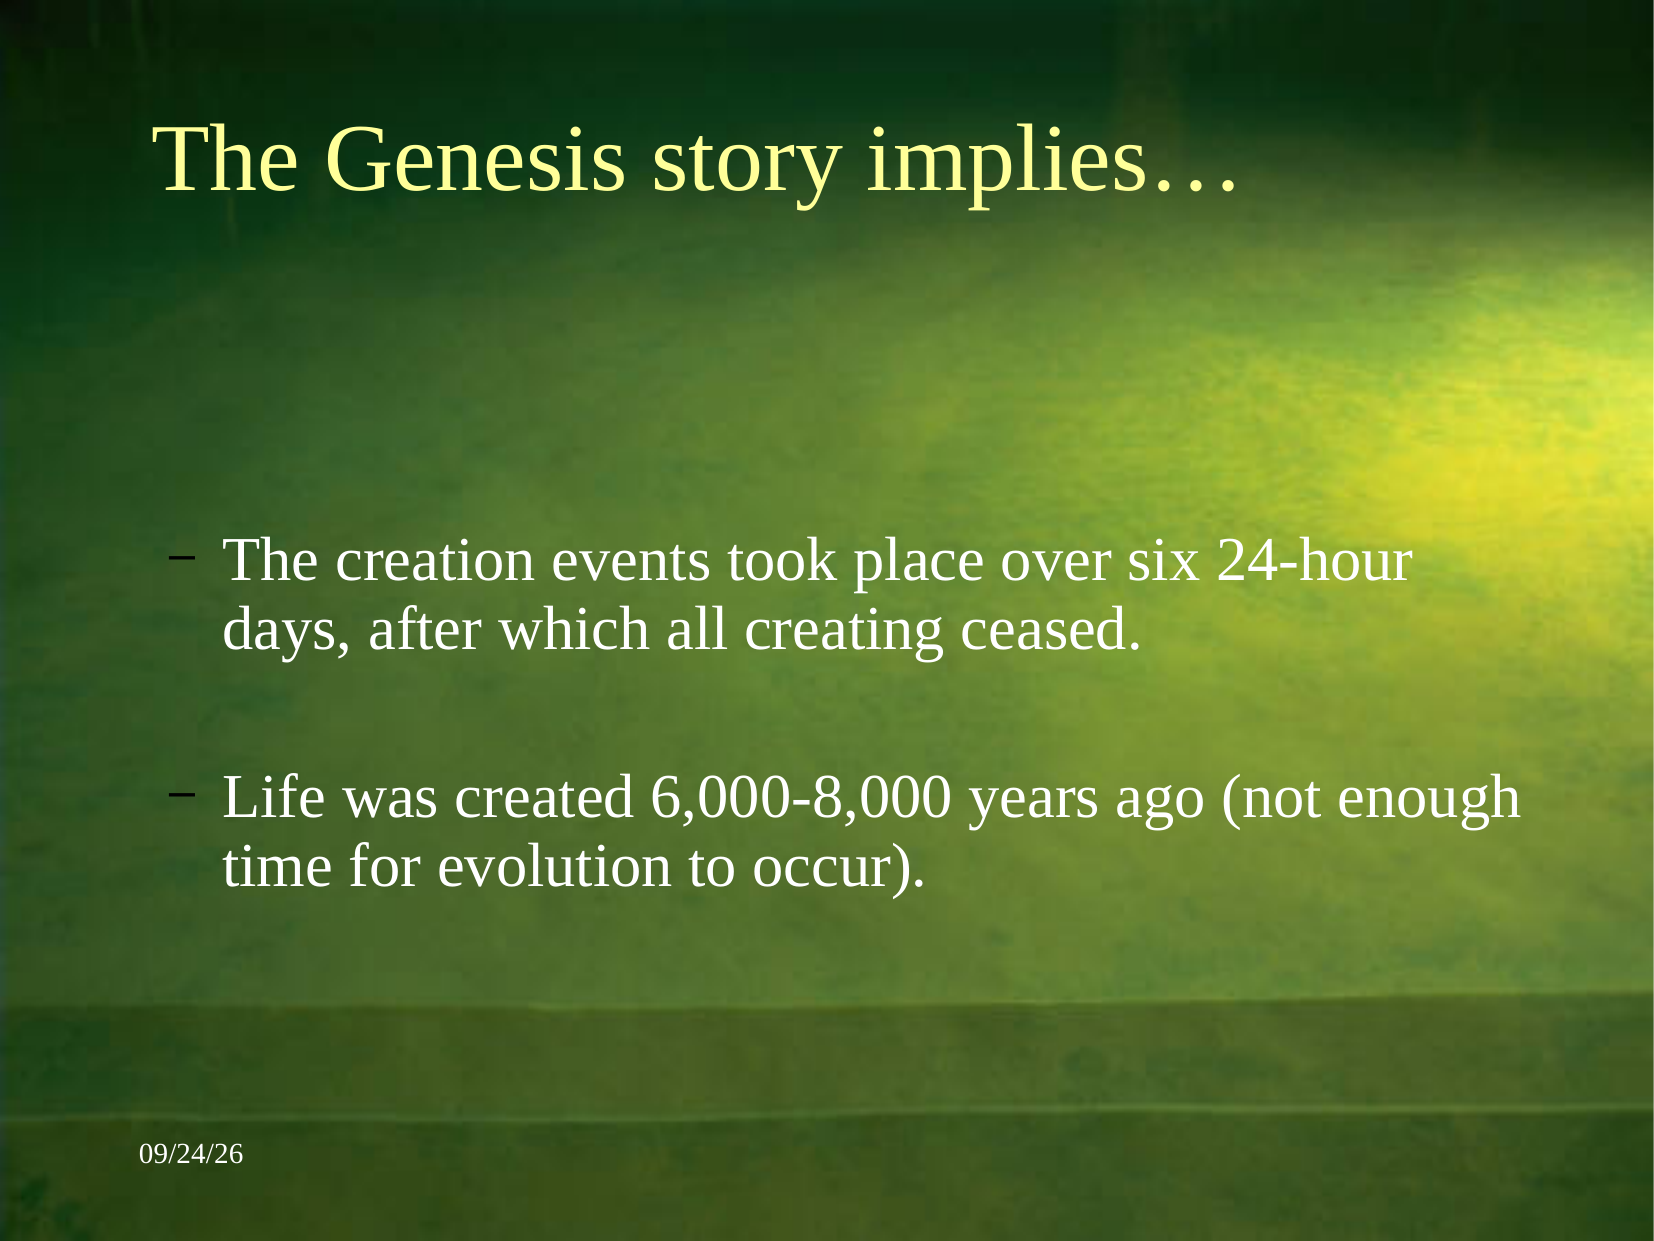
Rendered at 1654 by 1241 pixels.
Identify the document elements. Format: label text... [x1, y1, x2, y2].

picture [0, 0, 1654, 1241]
title The Genesis story implies… [151, 55, 1558, 262]
subtitle The creation events took place over six 24-hour days, after which all creating ceased. Life was created 6,000-8,000 years ago (not enough time for evolution to occur). [151, 303, 1558, 1122]
